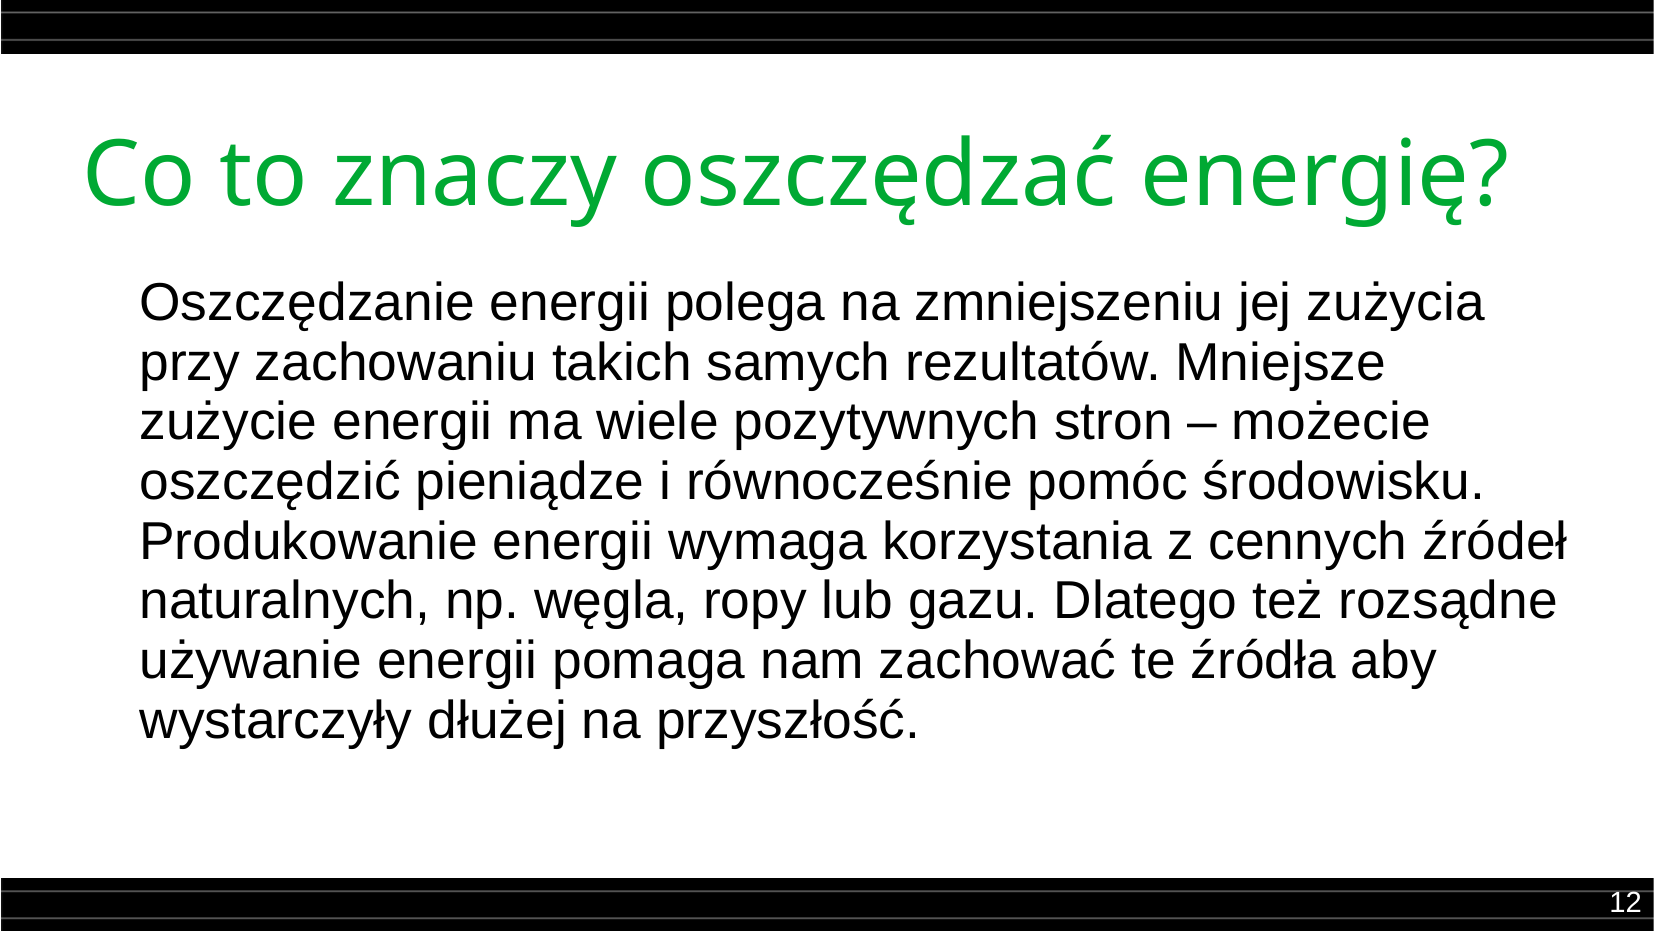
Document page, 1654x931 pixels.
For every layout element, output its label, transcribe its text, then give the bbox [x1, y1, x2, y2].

picture [1, 878, 1654, 931]
title Co to znaczy oszczędzać energię? [82, 92, 1571, 249]
picture [1, 0, 1654, 54]
list Oszczędzanie energii polega na zmniejszeniu jej zużycia przy zachowaniu takich samych rezultatów. Mniejsze zużycie energii ma wiele pozytywnych stron – możecie oszczędzić pieniądze i równocześnie pomóc środowisku. Produkowanie energii wymaga korzystania z cennych źródeł naturalnych, np. węgla, ropy lub gazu. Dlatego też rozsądne używanie energii pomaga nam zachować te źródła aby wystarczyły dłużej na przyszłość. [82, 271, 1571, 758]
